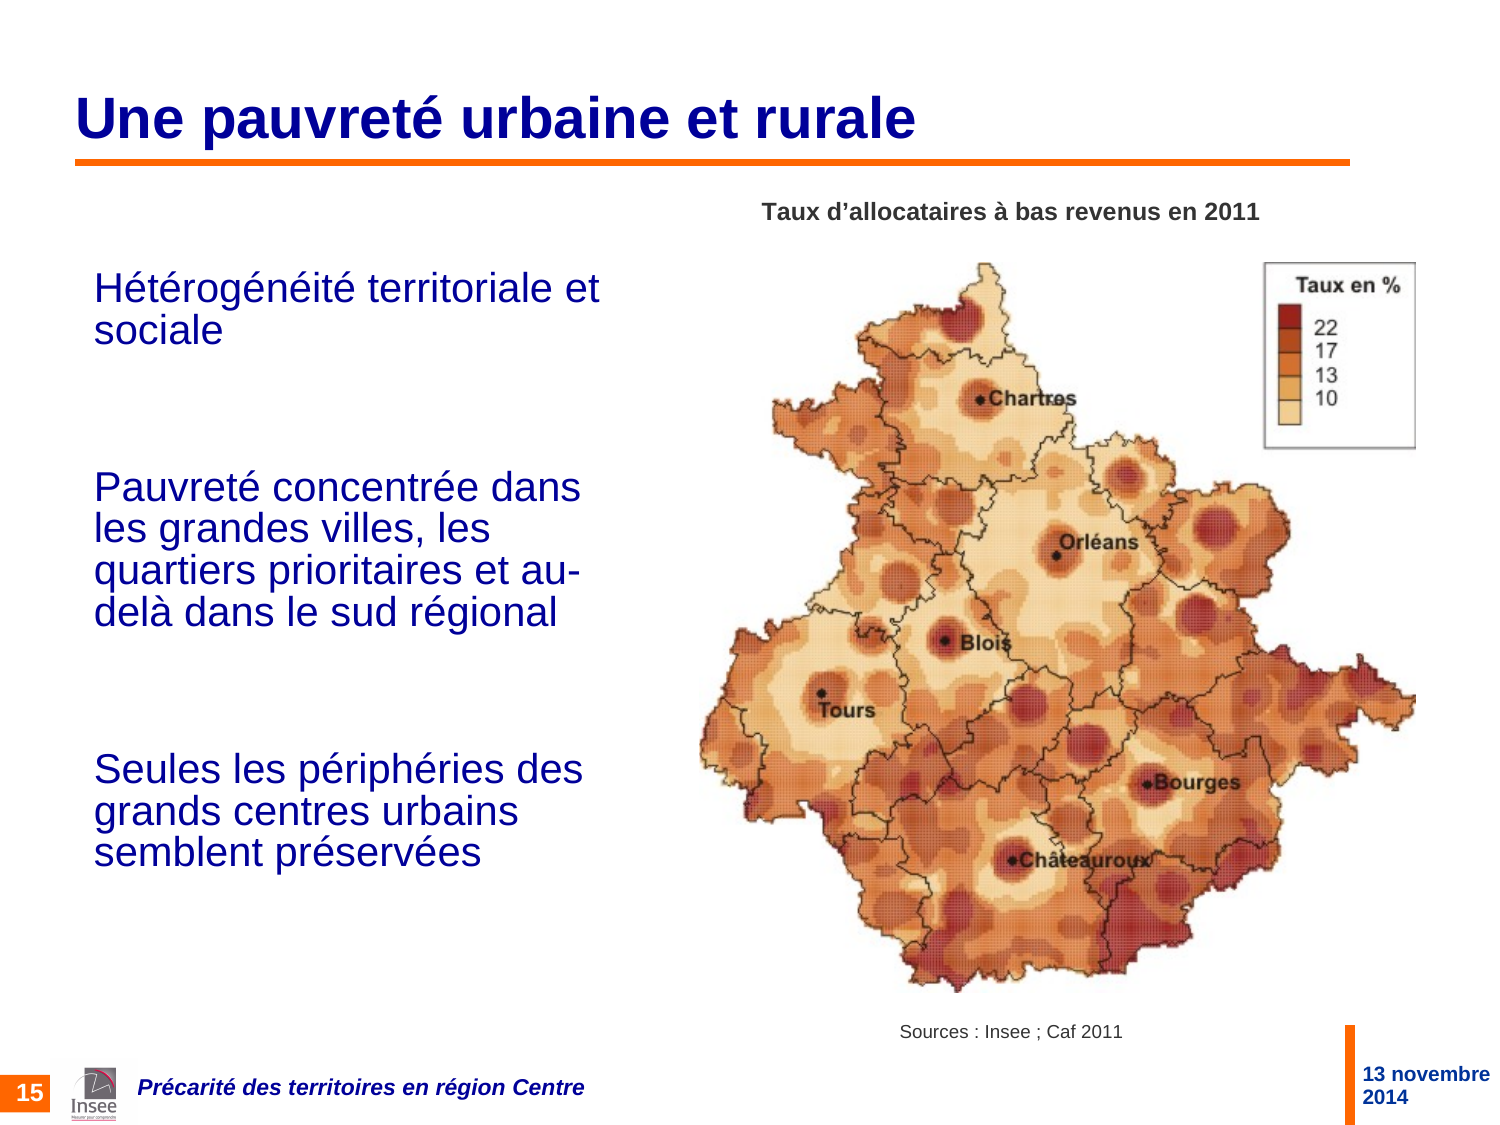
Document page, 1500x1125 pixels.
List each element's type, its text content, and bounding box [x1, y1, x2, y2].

text_box Taux d’allocataires à bas revenus en 2011 [746, 187, 1277, 233]
text_box Sources : Insee ; Caf 2011 [884, 1012, 1139, 1051]
title Une pauvreté urbaine et rurale [75, 26, 1351, 151]
picture [699, 262, 1416, 993]
list Hétérogénéité territoriale et sociale Pauvreté concentrée dans les grandes villes, les quartiers prioritaires et au-delà dans le sud régional Seules les périphéries des grands centres urbains semblent préservées [37, 212, 613, 1000]
picture [50, 1058, 138, 1125]
